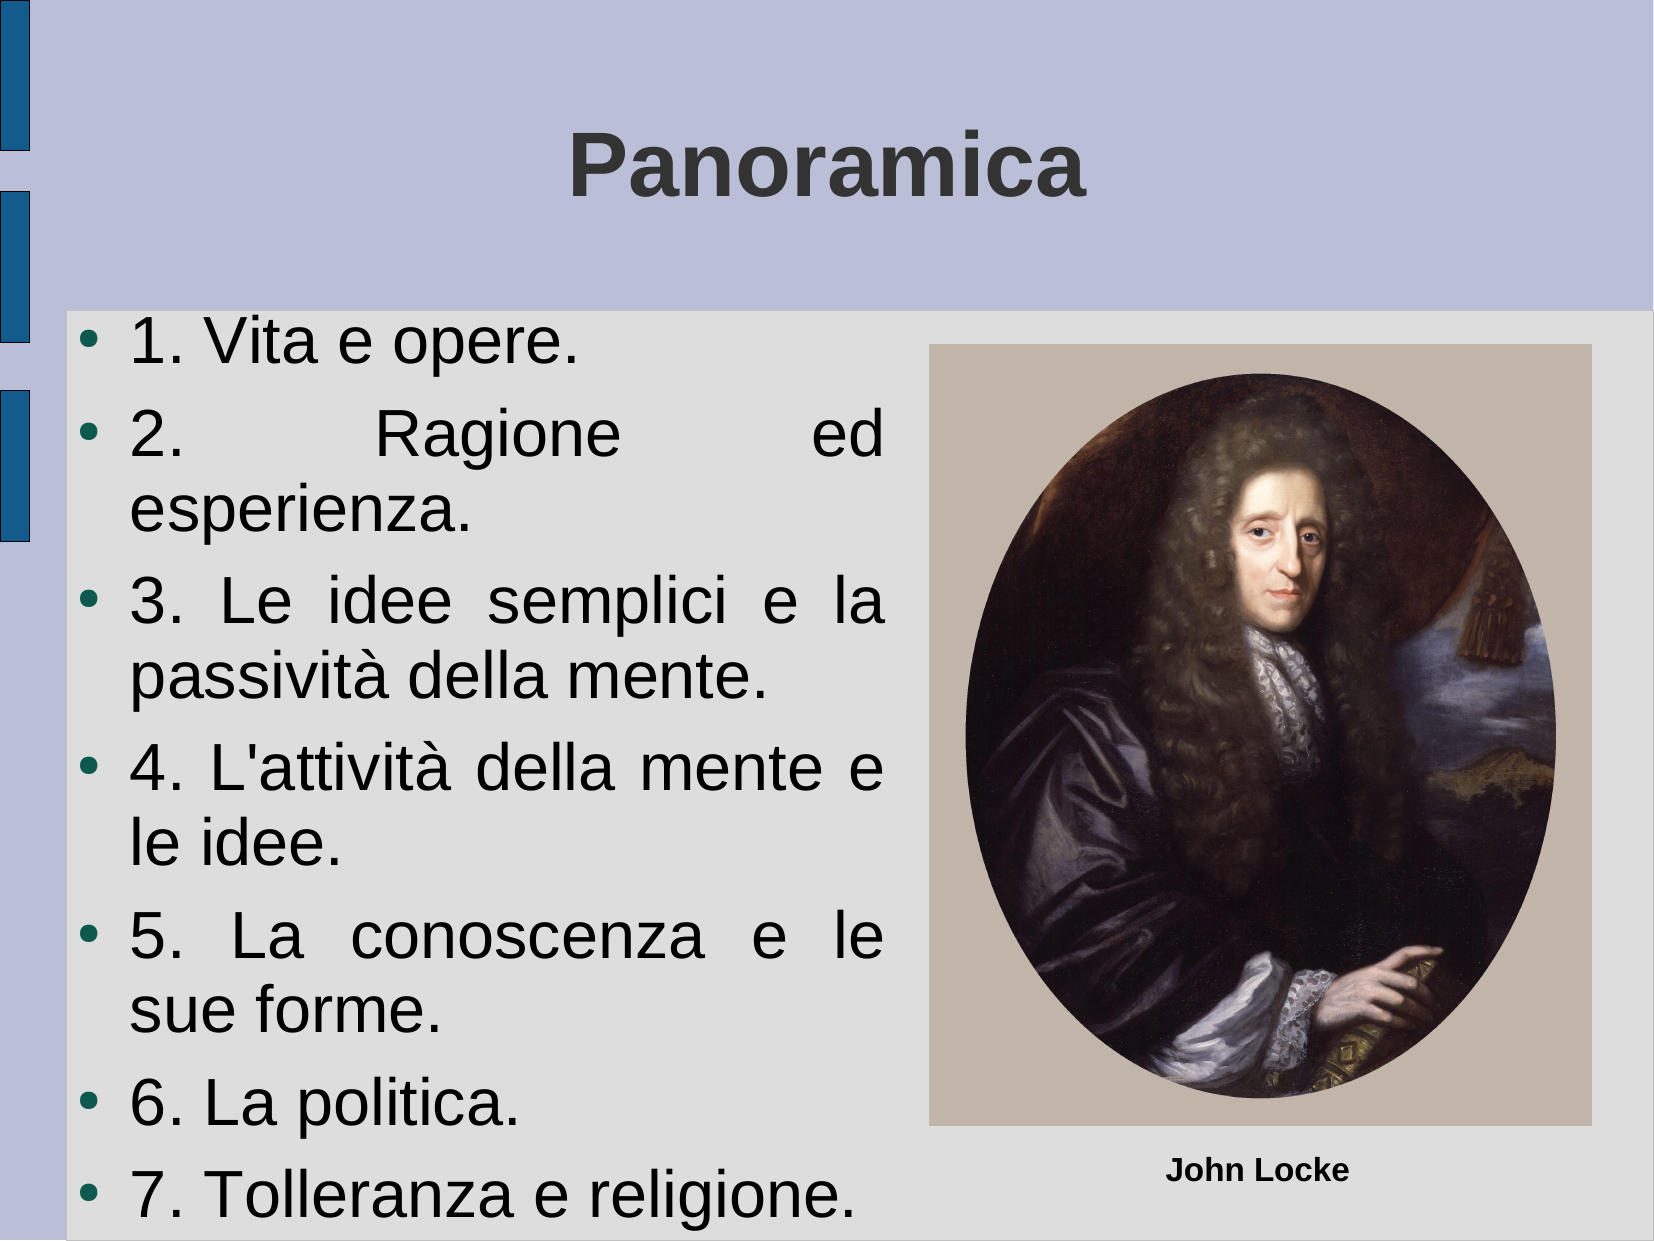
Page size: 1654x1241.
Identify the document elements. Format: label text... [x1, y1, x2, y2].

list 1. Vita e opere. 2. Ragione ed esperienza. 3. Le idee semplici e la passività della mente. 4. L'attività della mente e le idee. 5. La conoscenza e le sue forme. 6. La politica. 7. Tolleranza e religione. [59, 303, 886, 1233]
title Panoramica [121, 61, 1534, 269]
picture [929, 344, 1592, 1126]
text_box John Locke [1021, 1151, 1495, 1190]
